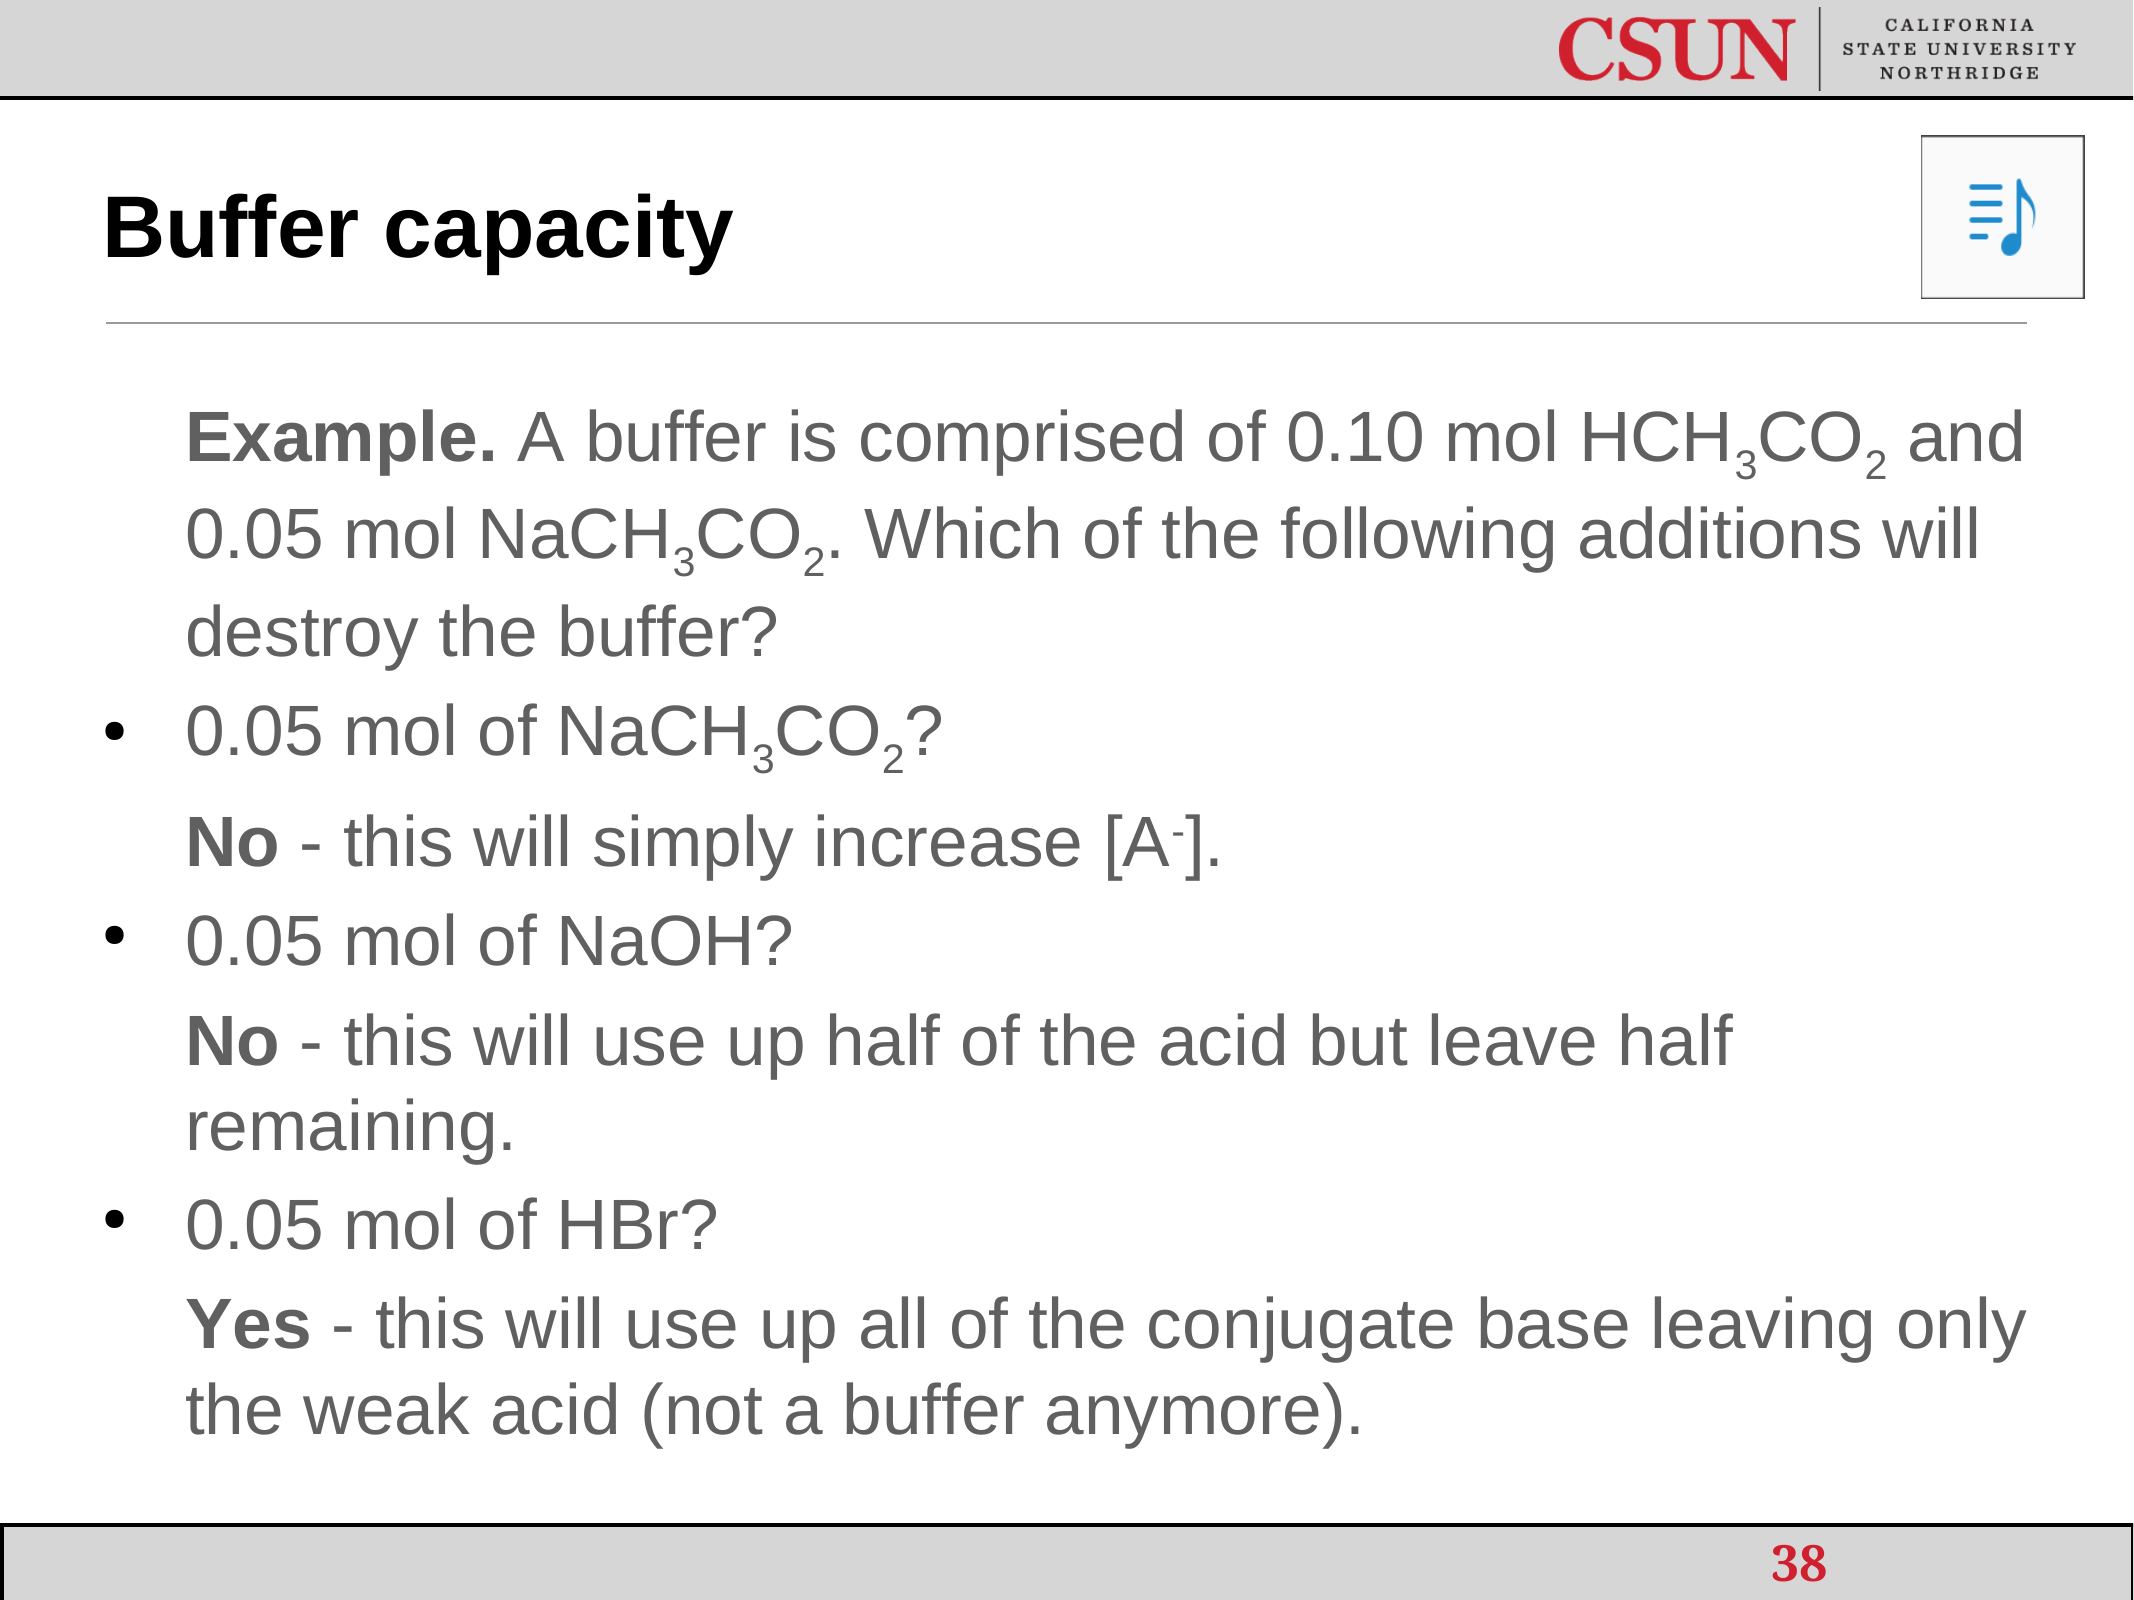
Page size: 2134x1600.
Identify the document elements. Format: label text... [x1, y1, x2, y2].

picture [1559, 7, 2076, 91]
text_box [1920, 134, 2086, 301]
list Example. A buffer is comprised of 0.10 mol HCH3CO2 and 0.05 mol NaCH3CO2. Which of the following additions will destroy the buffer? 0.05 mol of NaCH3CO2? No - this will simply increase [A-]. 0.05 mol of NaOH? No - this will use up half of the acid but leave half remaining. 0.05 mol of HBr? Yes - this will use up all of the conjugate base leaving only the weak acid (not a buffer anymore). [93, 382, 2040, 1460]
title Buffer capacity [93, 104, 2040, 284]
